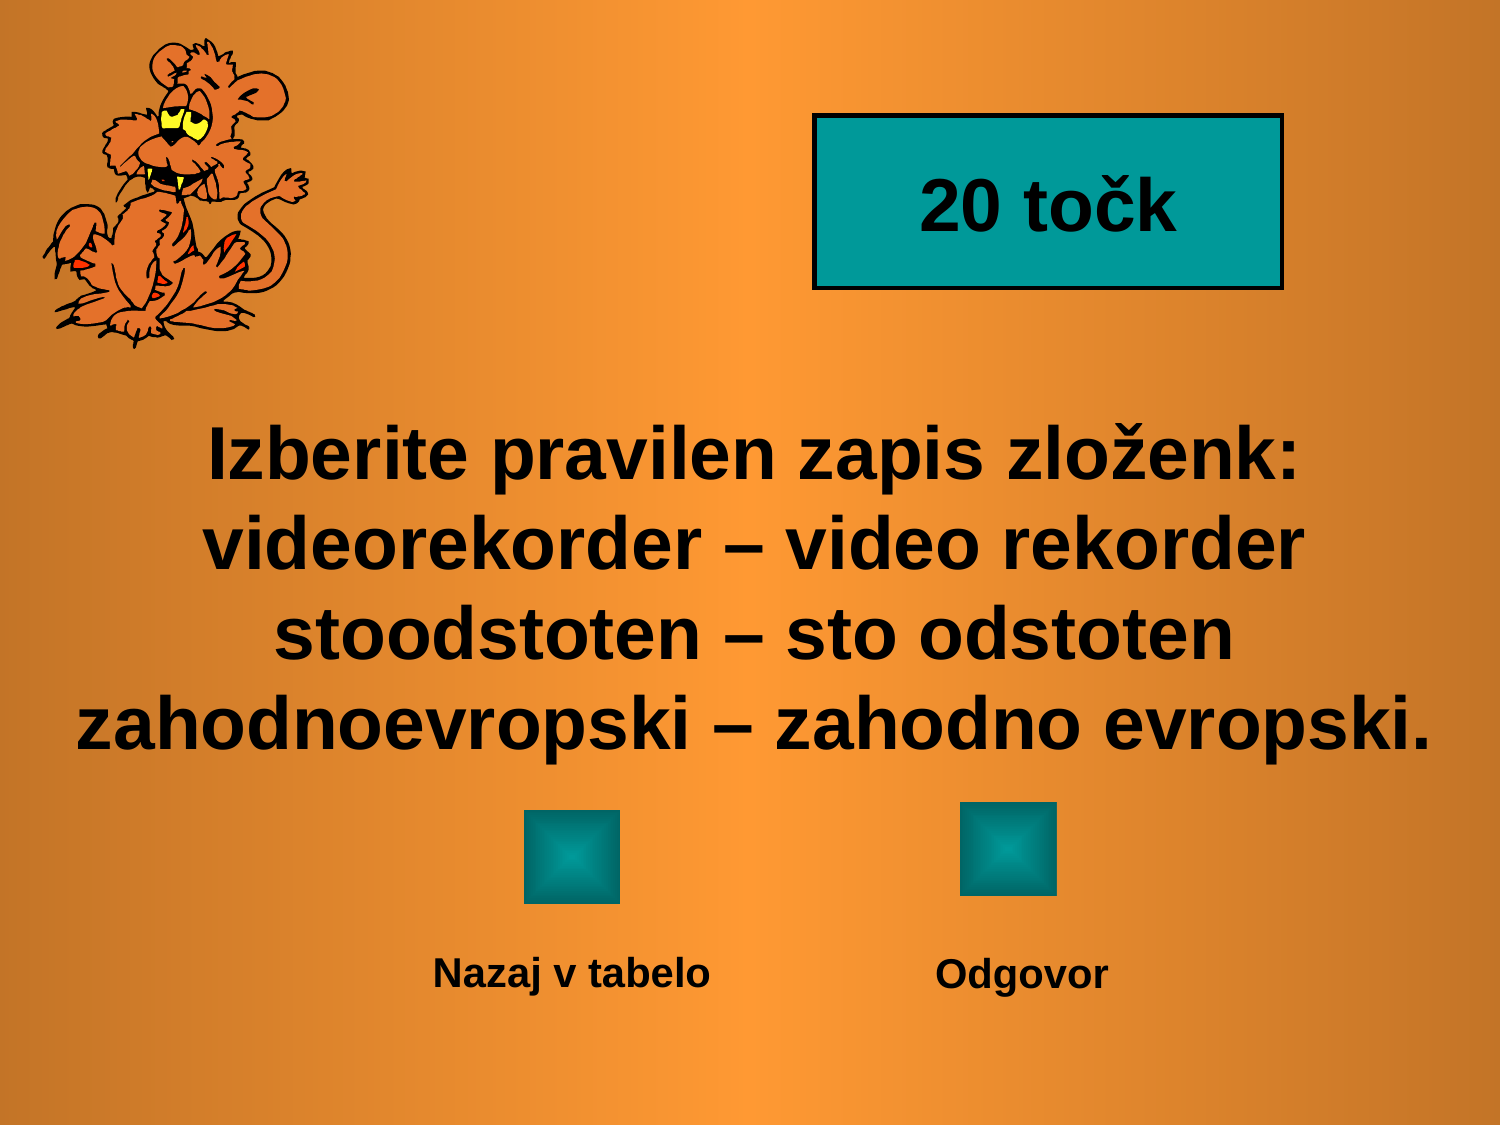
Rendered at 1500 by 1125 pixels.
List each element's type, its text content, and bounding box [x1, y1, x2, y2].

text_box [960, 802, 1057, 896]
text_box Nazaj v tabelo [403, 938, 752, 1003]
text_box 20 točk [814, 115, 1282, 288]
text_box [524, 810, 620, 904]
text_box Odgovor [877, 939, 1167, 1004]
text_box Izberite pravilen zapis zloženk: videorekorder – video rekorder stoodstoten – sto odstoten zahodnoevropski – zahodno evropski. [44, 306, 1466, 772]
